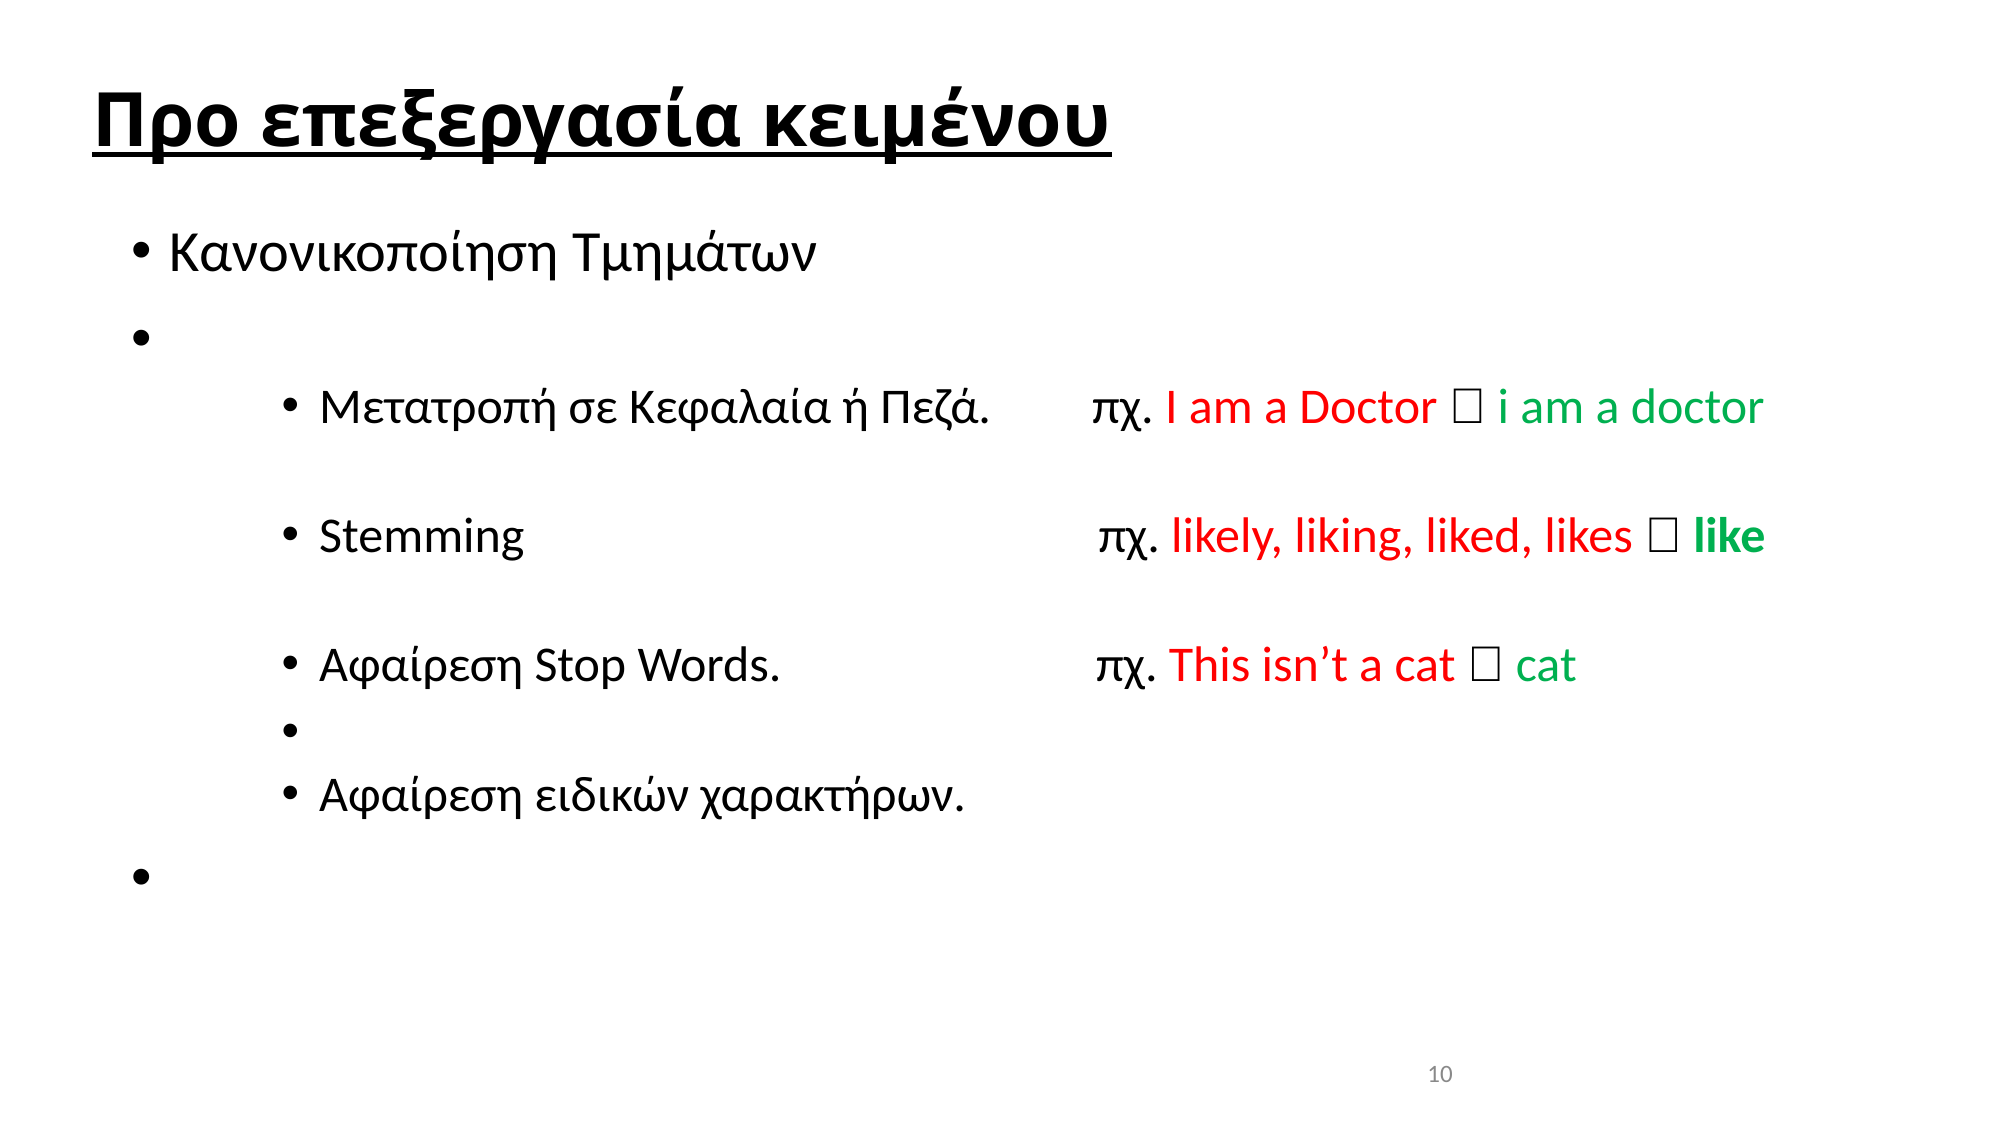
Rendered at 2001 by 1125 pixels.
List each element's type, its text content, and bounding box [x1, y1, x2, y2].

list Κανονικοποίηση Τμημάτων Μετατροπή σε Κεφαλαία ή Πεζά. πχ. I am a Doctor  i am a doctor Stemming πχ. likely, liking, liked, likes  like Αφαίρεση Stop Words. πχ. This isn’t a cat  cat Αφαίρεση ειδικών χαρακτήρων. [116, 214, 1842, 1010]
title Προ επεξεργασία κειμένου [77, 57, 1184, 187]
text_box [1412, 1042, 1863, 1103]
